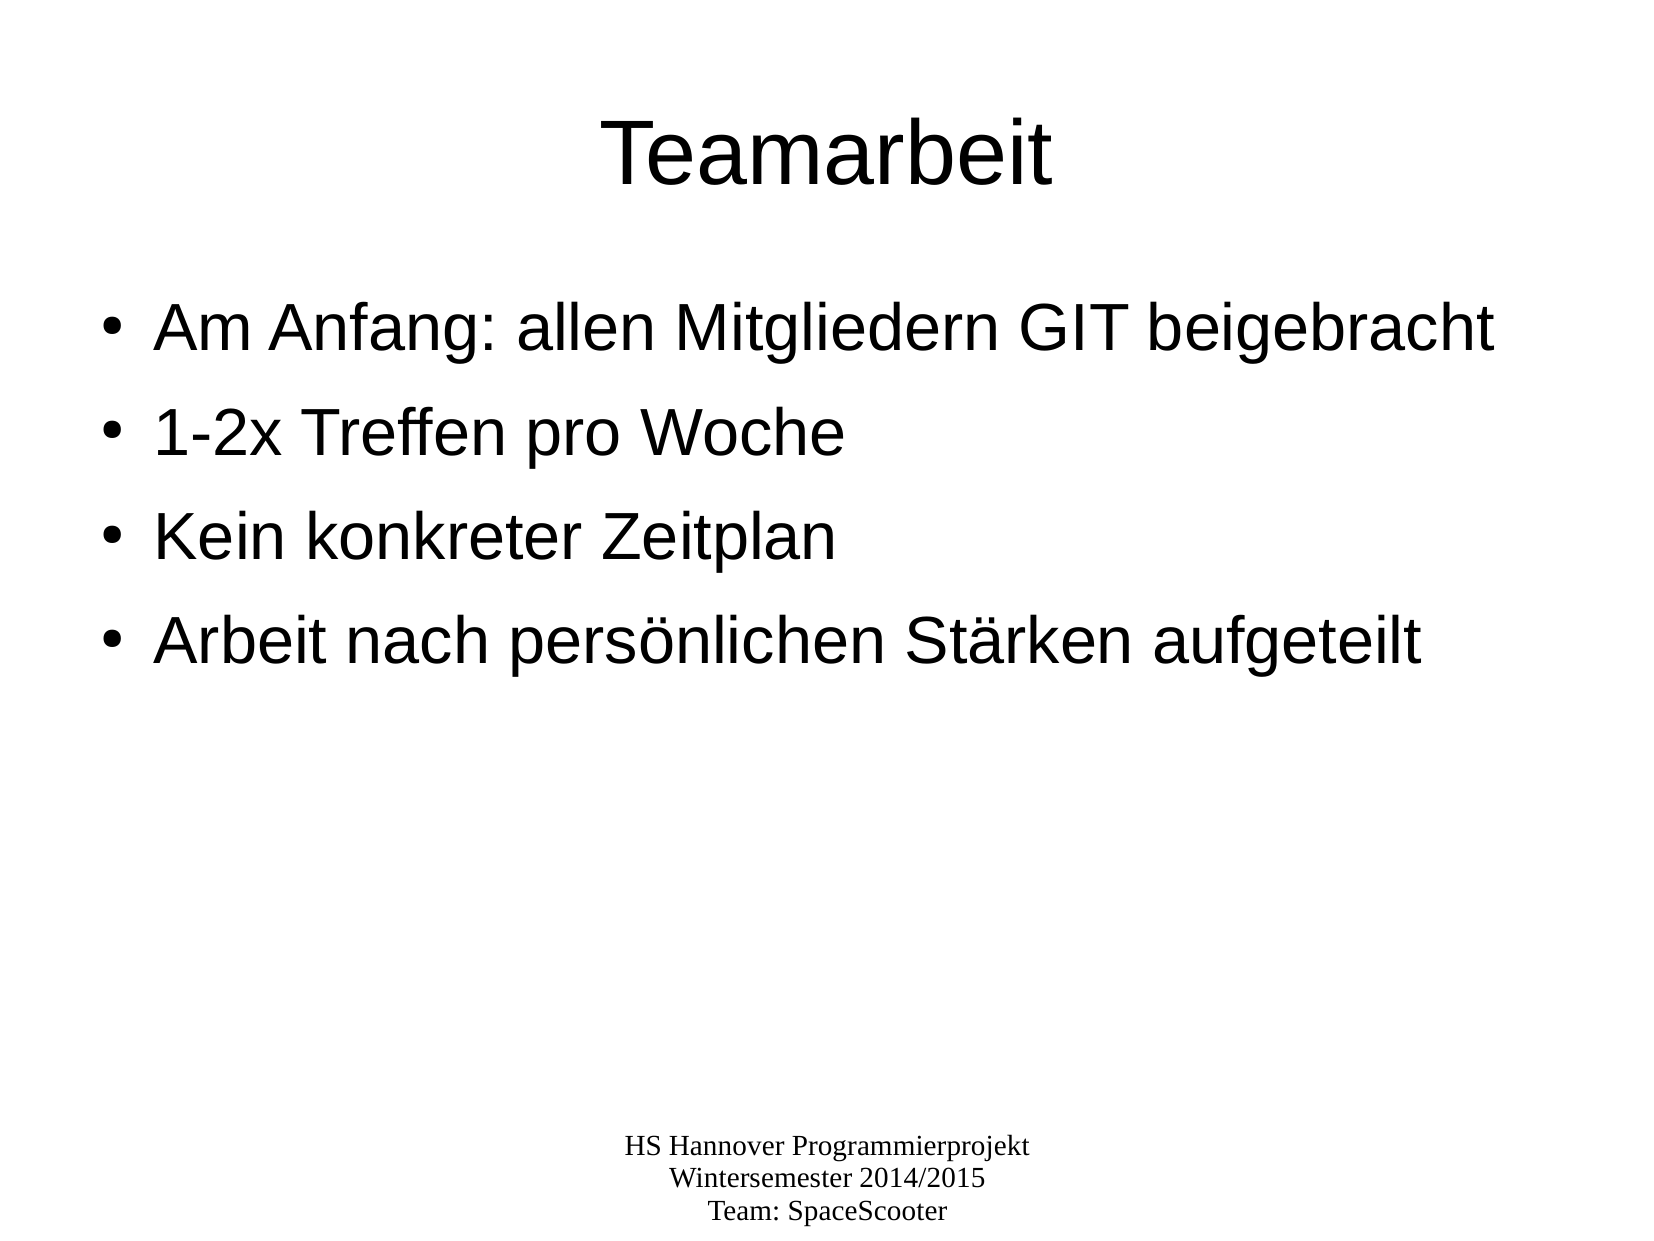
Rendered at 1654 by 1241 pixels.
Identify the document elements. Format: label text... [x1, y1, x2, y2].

list Am Anfang: allen Mitgliedern GIT beigebracht 1-2x Treffen pro Woche Kein konkreter Zeitplan Arbeit nach persönlichen Stärken aufgeteilt [82, 290, 1538, 1010]
title Teamarbeit [82, 49, 1571, 257]
